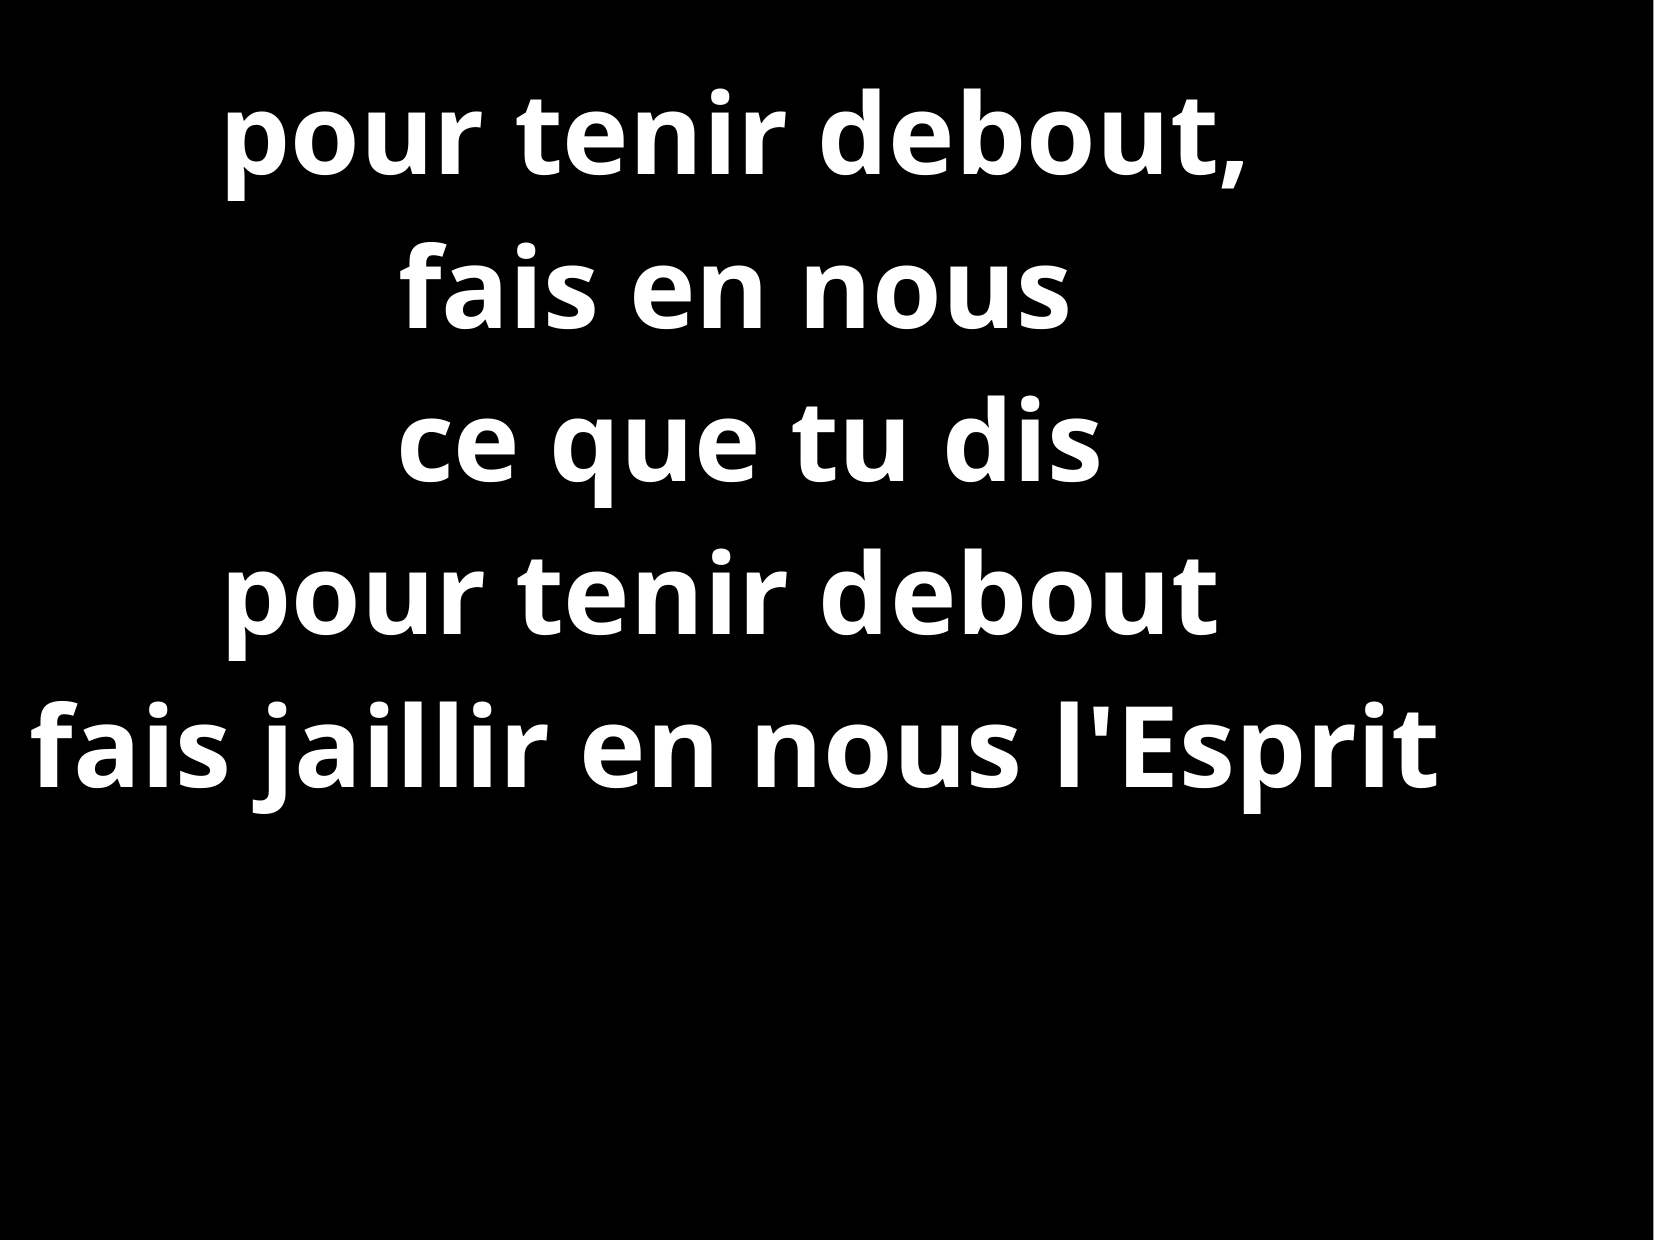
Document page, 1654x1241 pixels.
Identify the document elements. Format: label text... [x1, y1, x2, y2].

text_box pour tenir debout, fais en nous ce que tu dis pour tenir debout fais jaillir en nous l'Esprit [11, 47, 1489, 1241]
